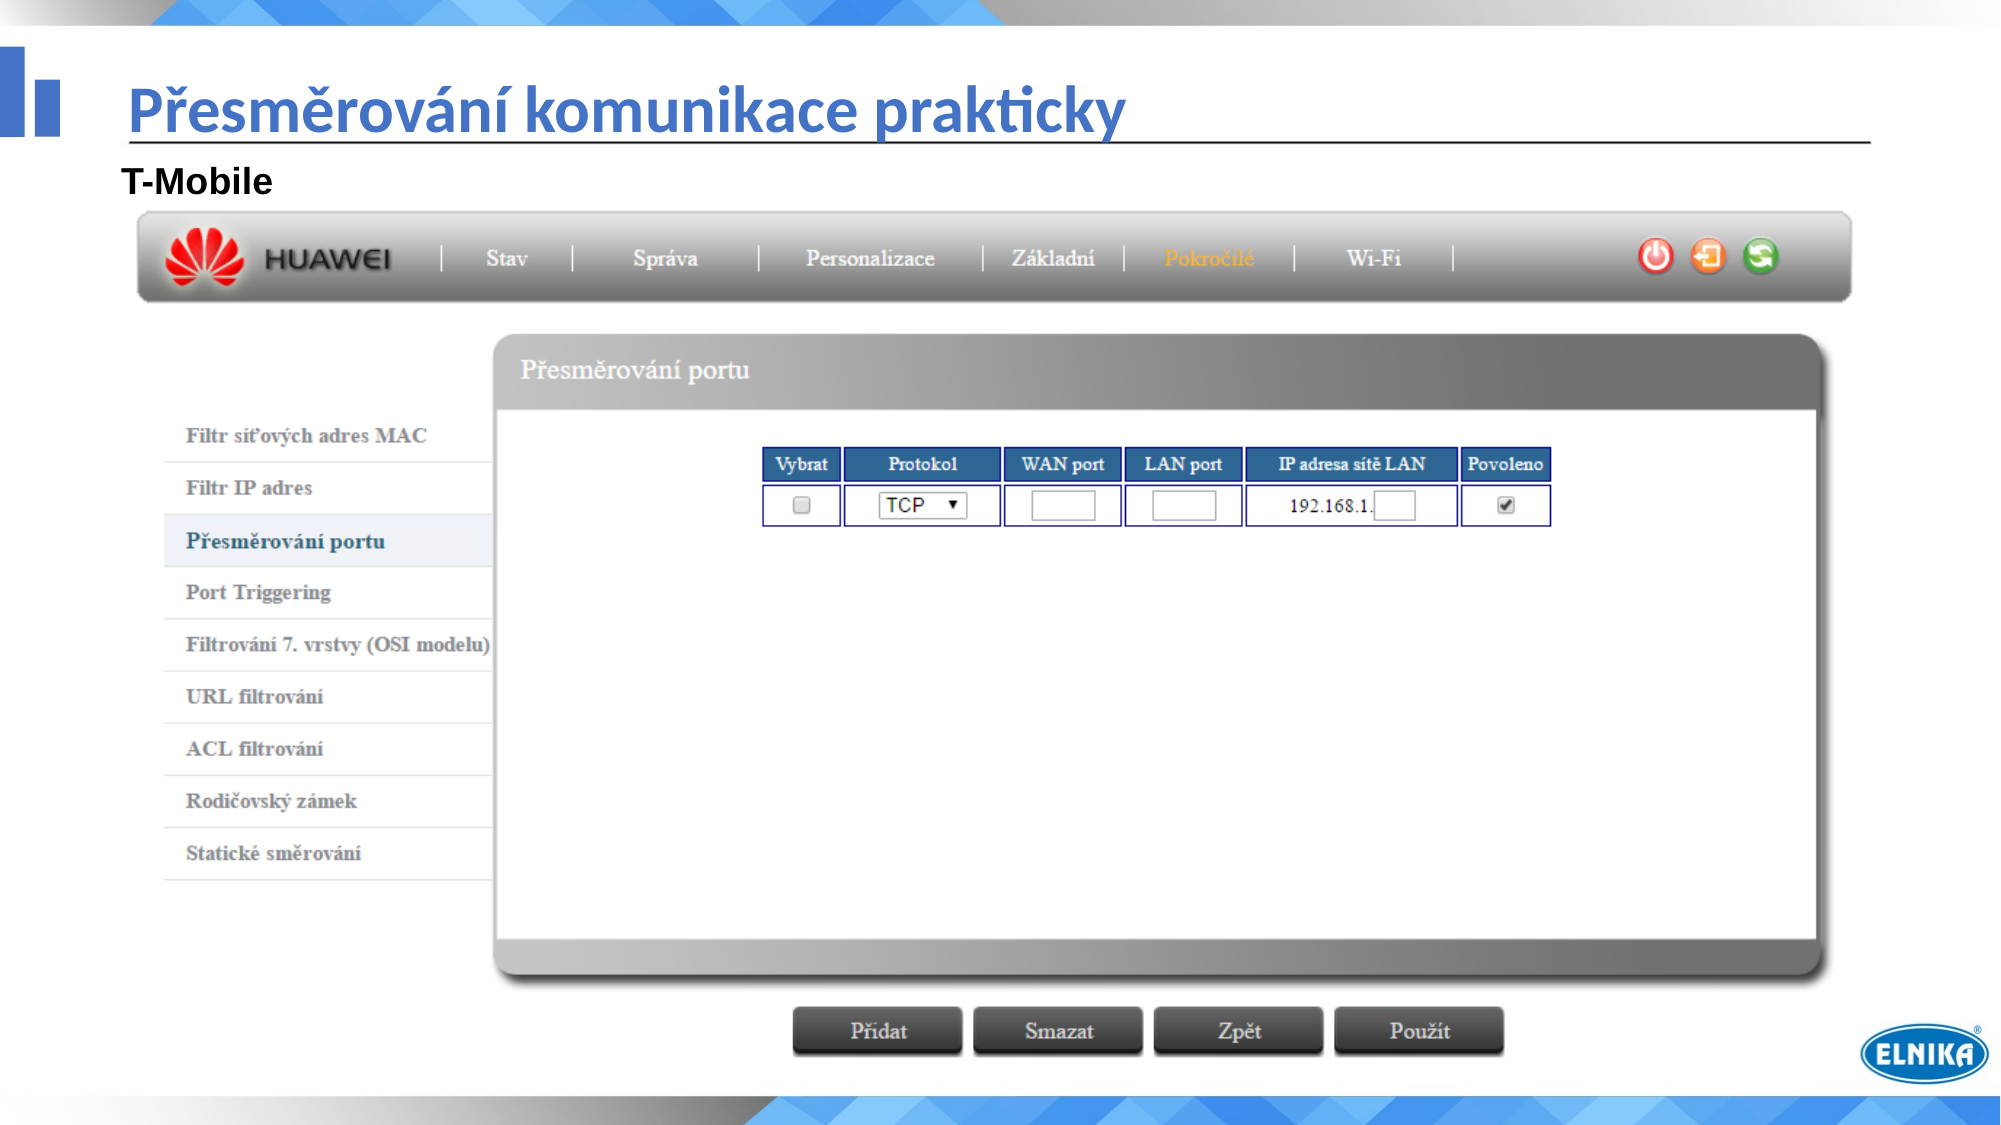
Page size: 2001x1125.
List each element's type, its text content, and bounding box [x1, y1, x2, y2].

picture [0, 0, 2001, 1125]
text_box T-Mobile [106, 154, 550, 211]
text_box Přesměrování komunikace prakticky [78, 58, 1211, 154]
